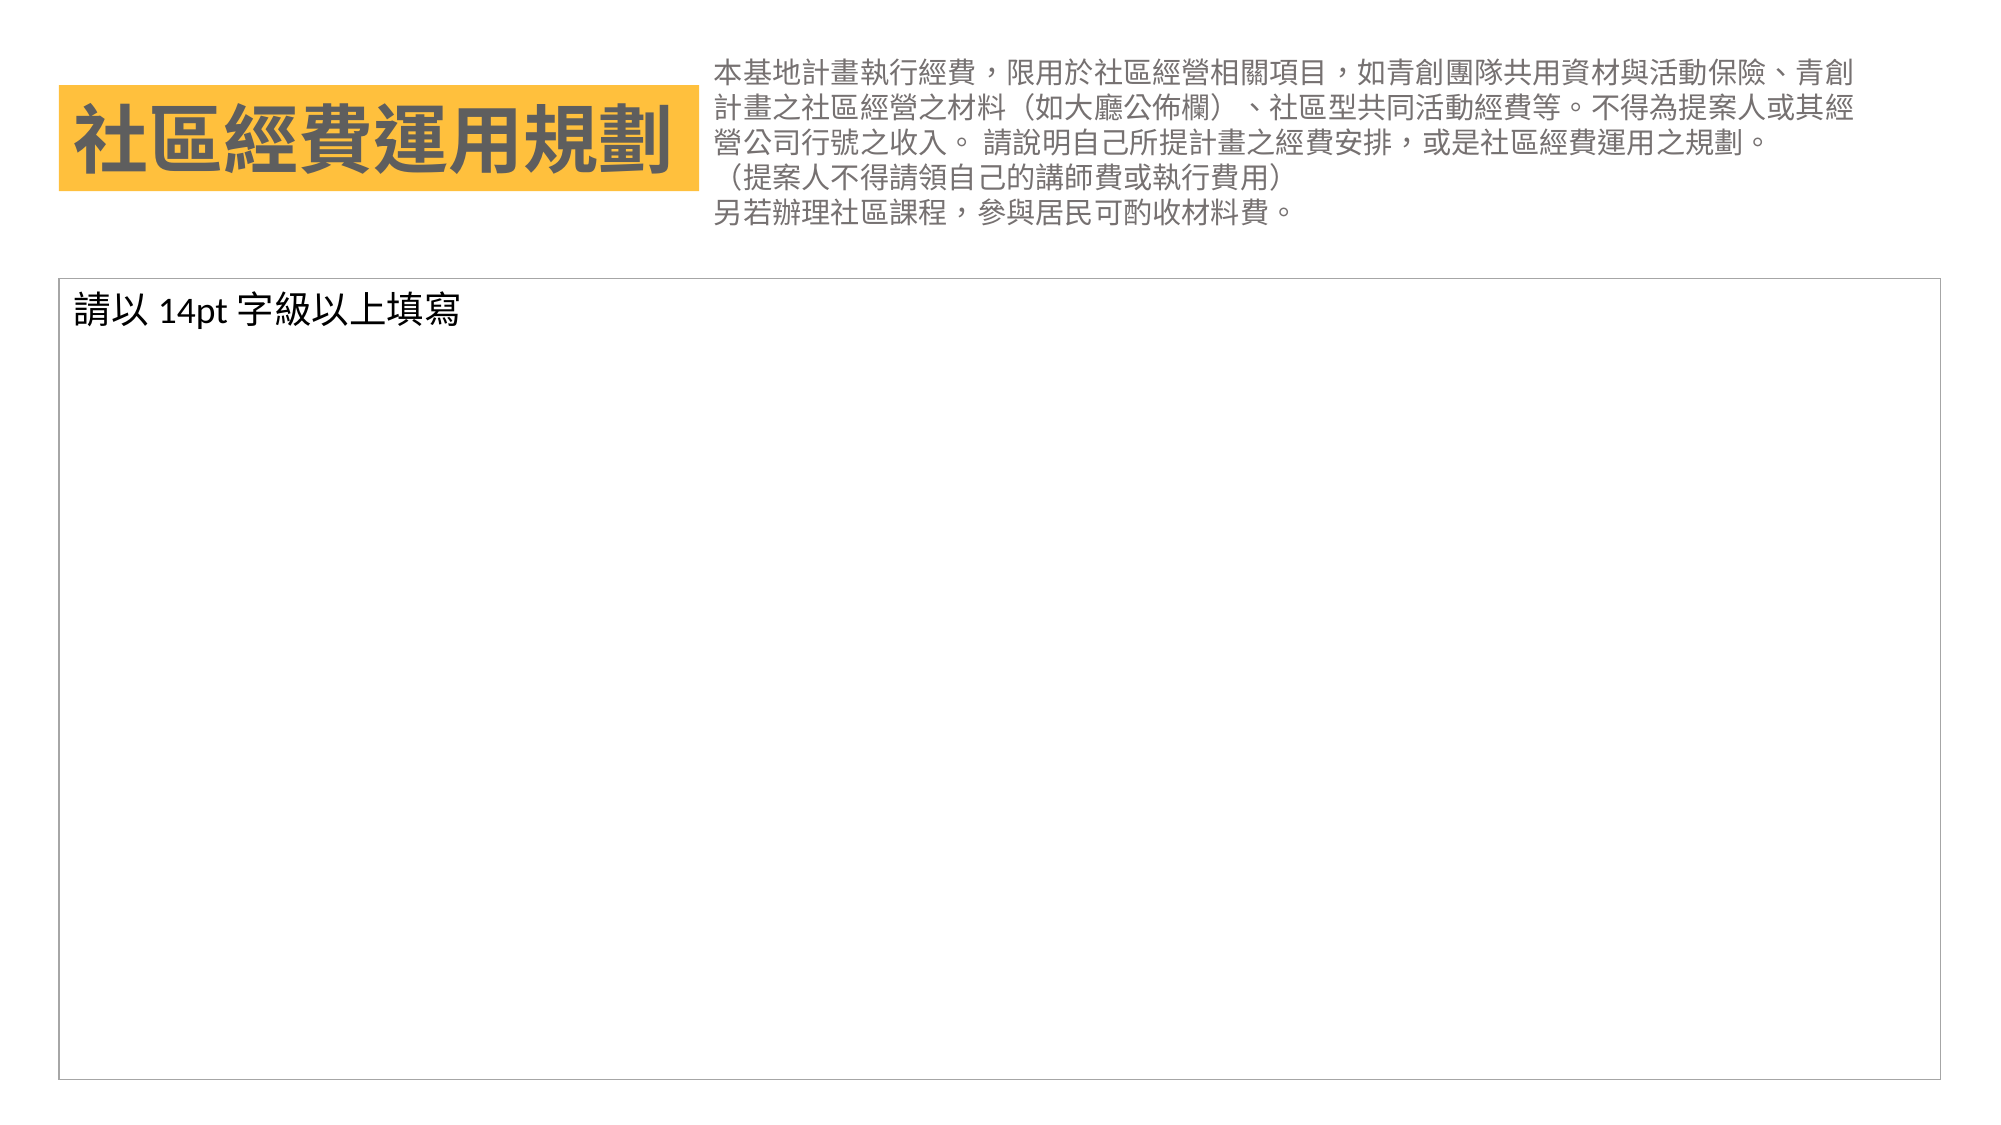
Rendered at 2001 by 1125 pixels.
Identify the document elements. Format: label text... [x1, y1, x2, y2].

text_box 請以14pt字級以上填寫 [58, 278, 1941, 1080]
text_box 社區經費運用規劃 [58, 85, 700, 192]
text_box 本基地計畫執行經費，限用於社區經營相關項目，如青創團隊共用資材與活動保險、青創計畫之社區經營之材料（如大廳公佈欄）、社區型共同活動經費等。不得為提案人或其經營公司行號之收入。 請說明自己所提計畫之經費安排，或是社區經費運用之規劃。 （提案人不得請領自己的講師費或執行費用） 另若辦理社區課程，參與居民可酌收材料費。 [699, 47, 1881, 240]
